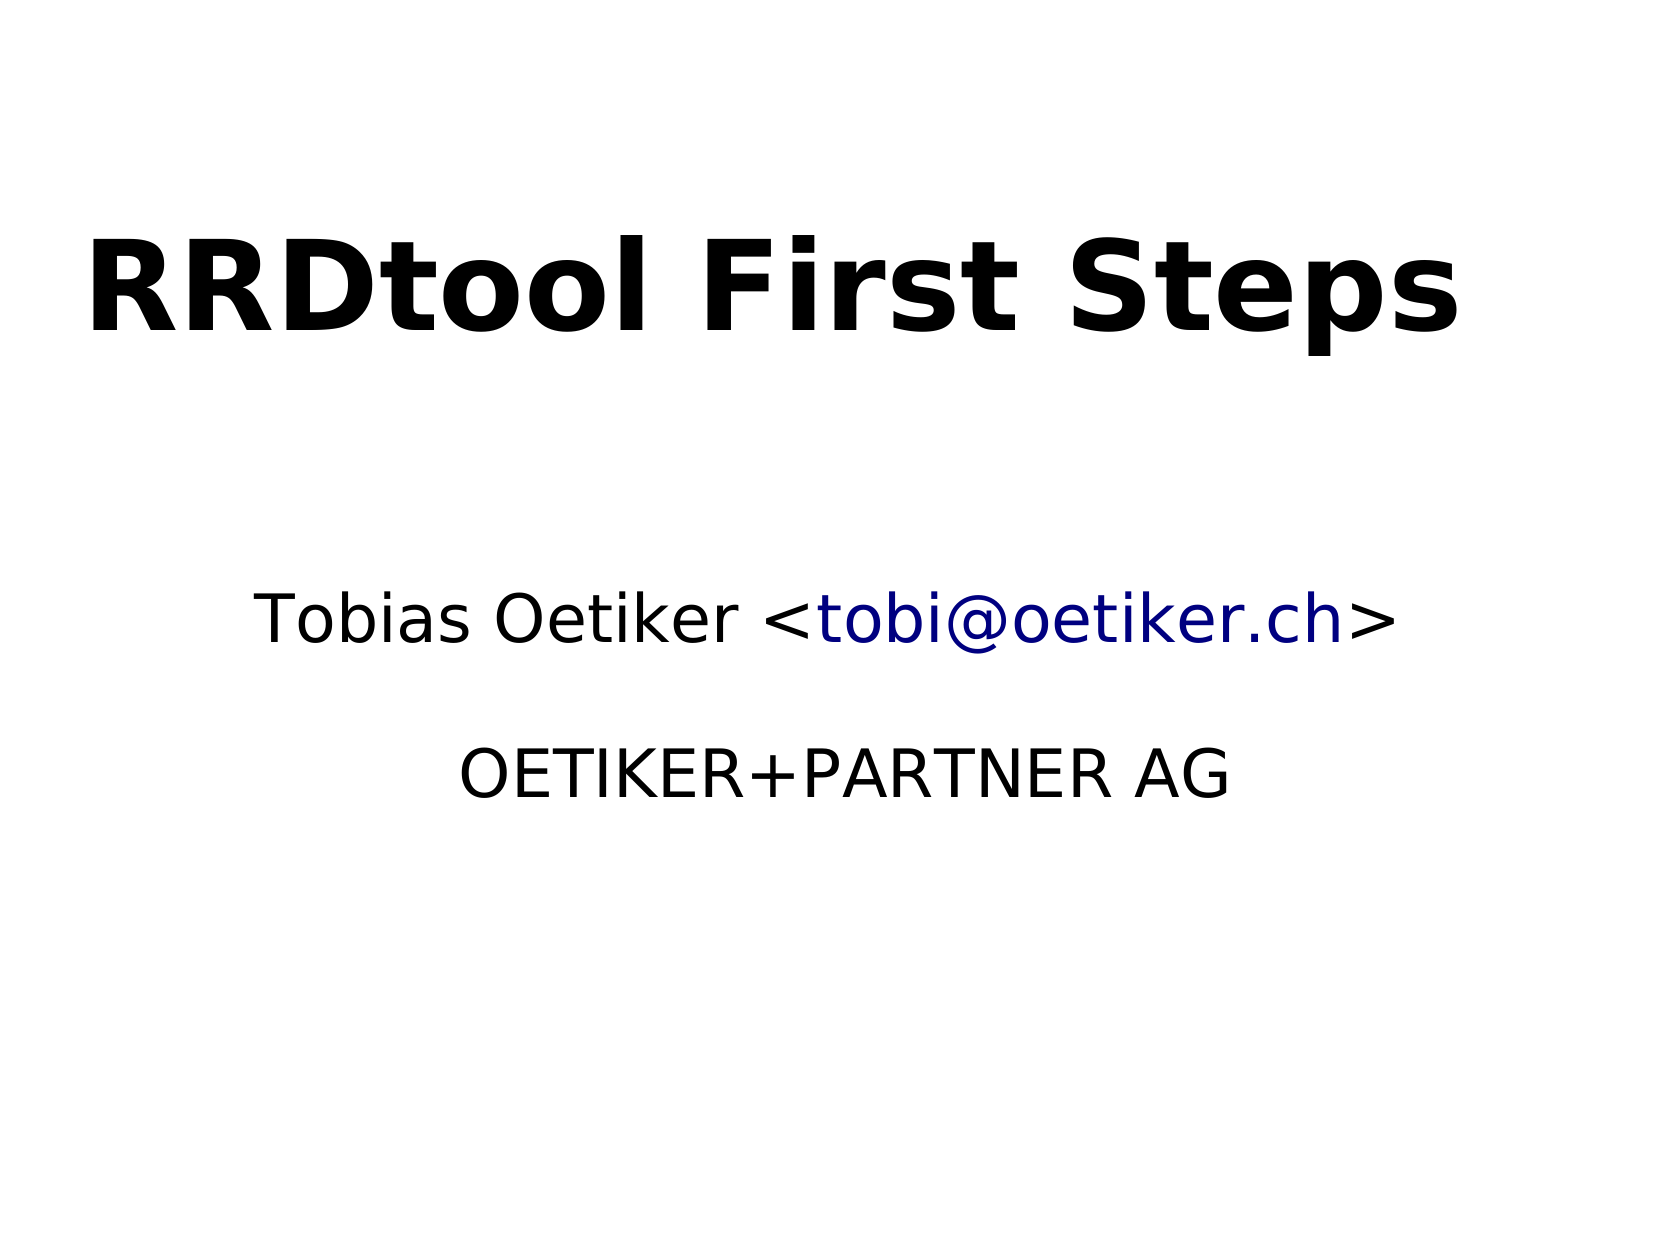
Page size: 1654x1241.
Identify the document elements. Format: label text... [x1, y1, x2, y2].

subtitle Tobias Oetiker <tobi@oetiker.ch> OETIKER+PARTNER AG [50, 295, 1571, 1099]
title RRDtool First Steps [82, 77, 1560, 497]
